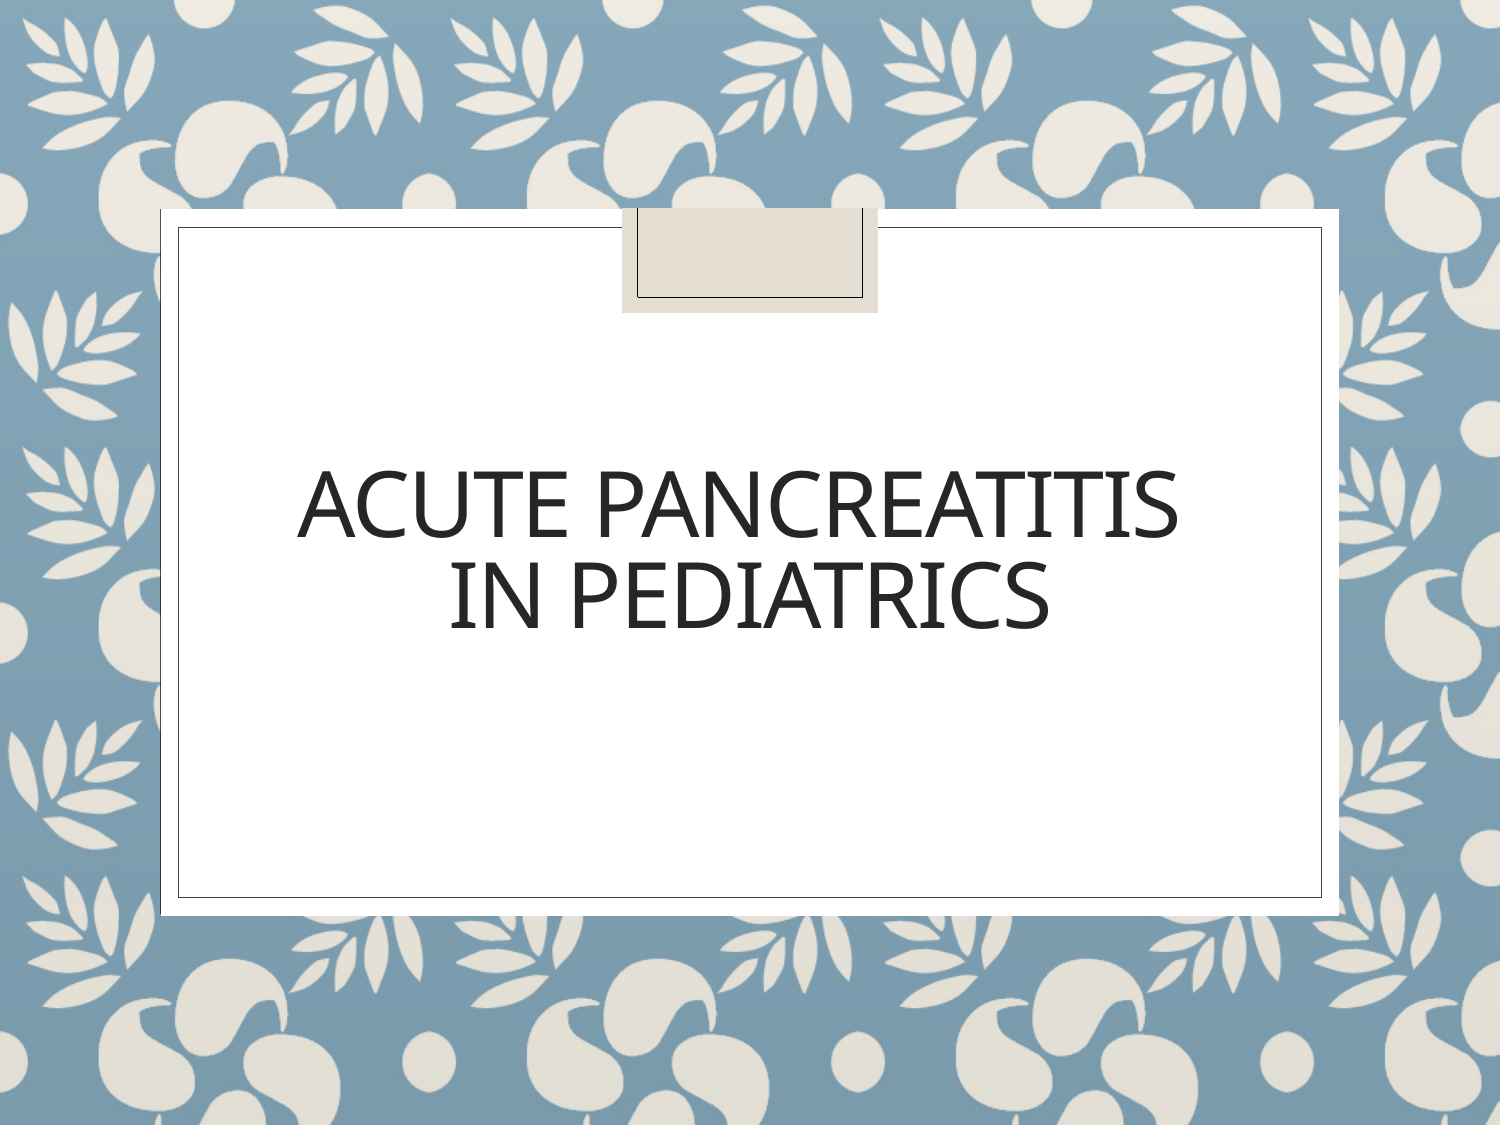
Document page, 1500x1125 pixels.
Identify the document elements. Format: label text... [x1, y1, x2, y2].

title Acute pancreatitis in pediatrics [192, 343, 1309, 768]
